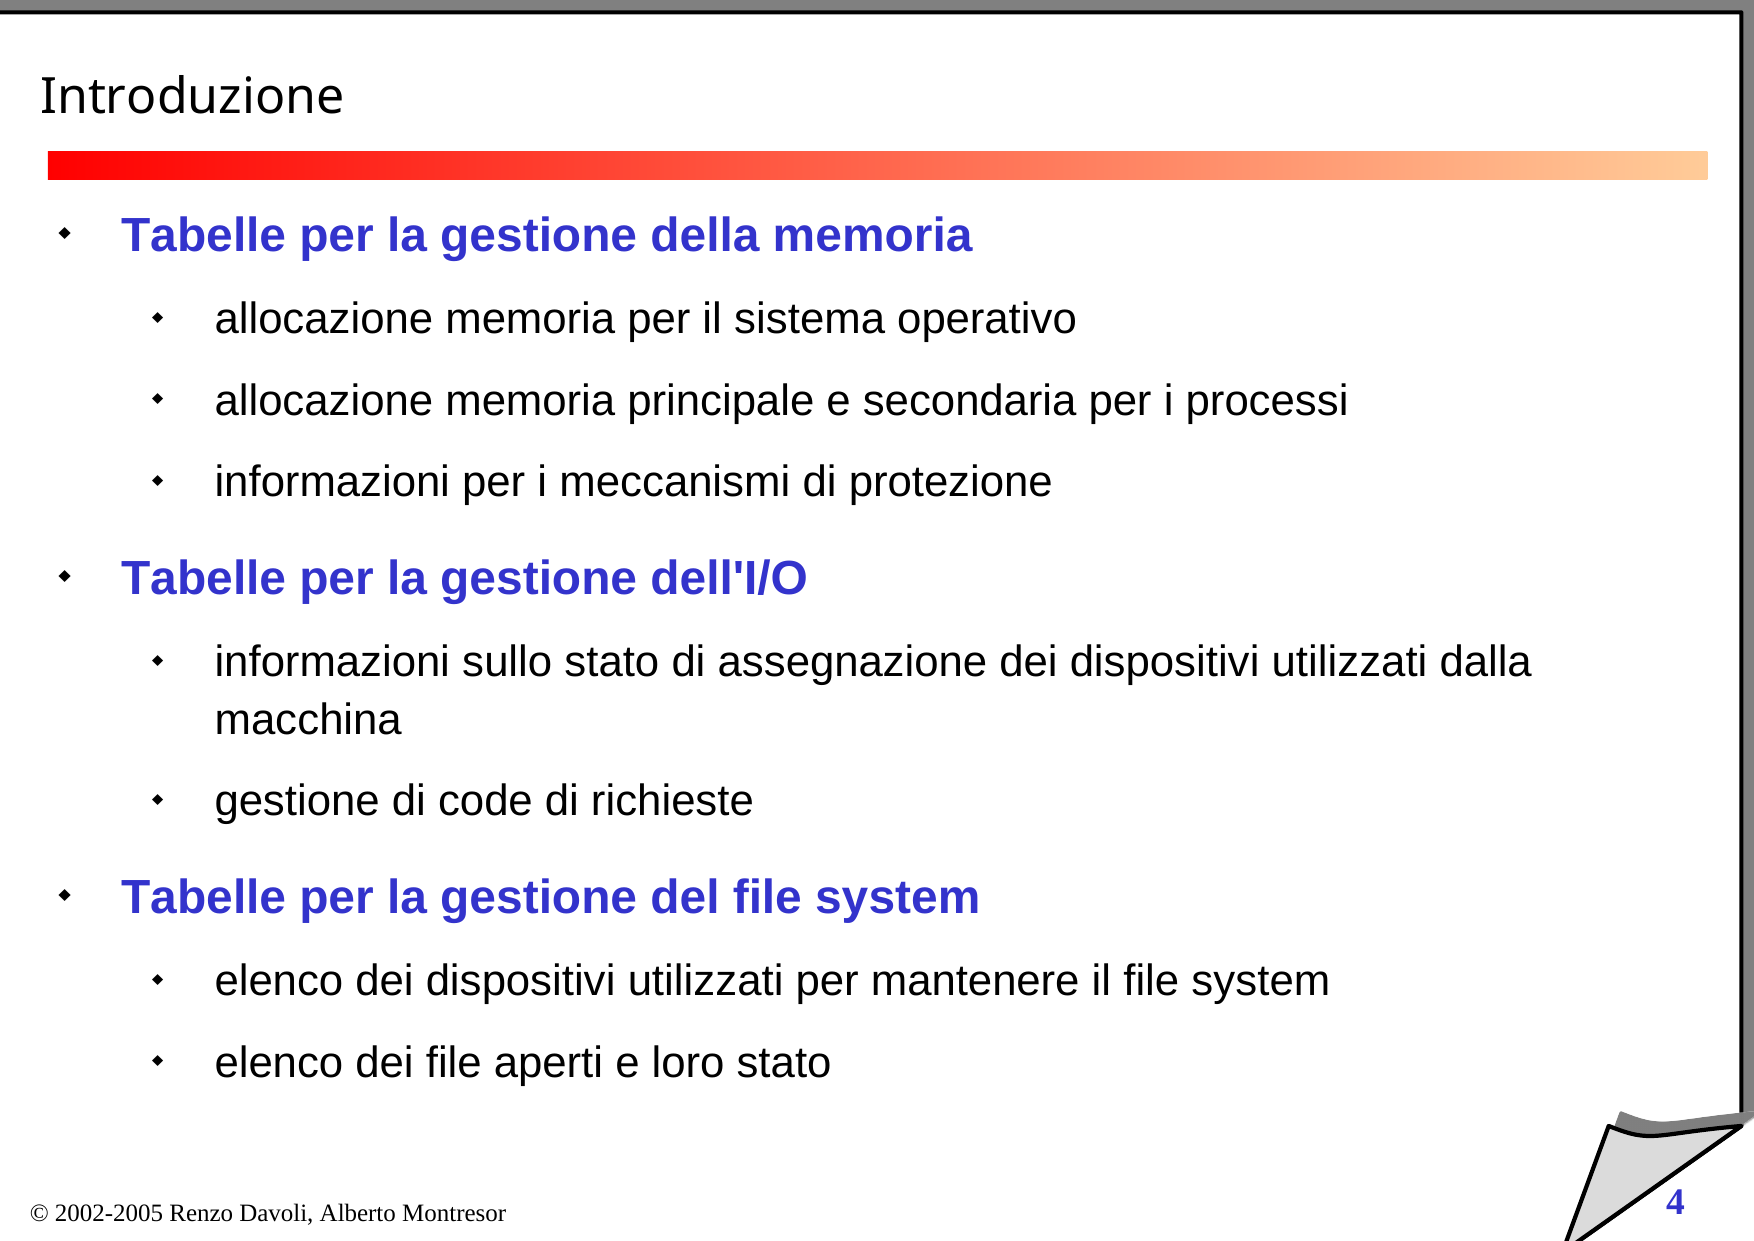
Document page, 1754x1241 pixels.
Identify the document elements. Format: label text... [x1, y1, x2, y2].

list Tabelle per la gestione della memoria allocazione memoria per il sistema operativo allocazione memoria principale e secondaria per i processi informazioni per i meccanismi di protezione Tabelle per la gestione dell'I/O informazioni sullo stato di assegnazione dei dispositivi utilizzati dalla macchina gestione di code di richieste Tabelle per la gestione del file system elenco dei dispositivi utilizzati per mantenere il file system elenco dei file aperti e loro stato [58, 206, 1696, 1176]
title Introduzione [40, 49, 1714, 144]
